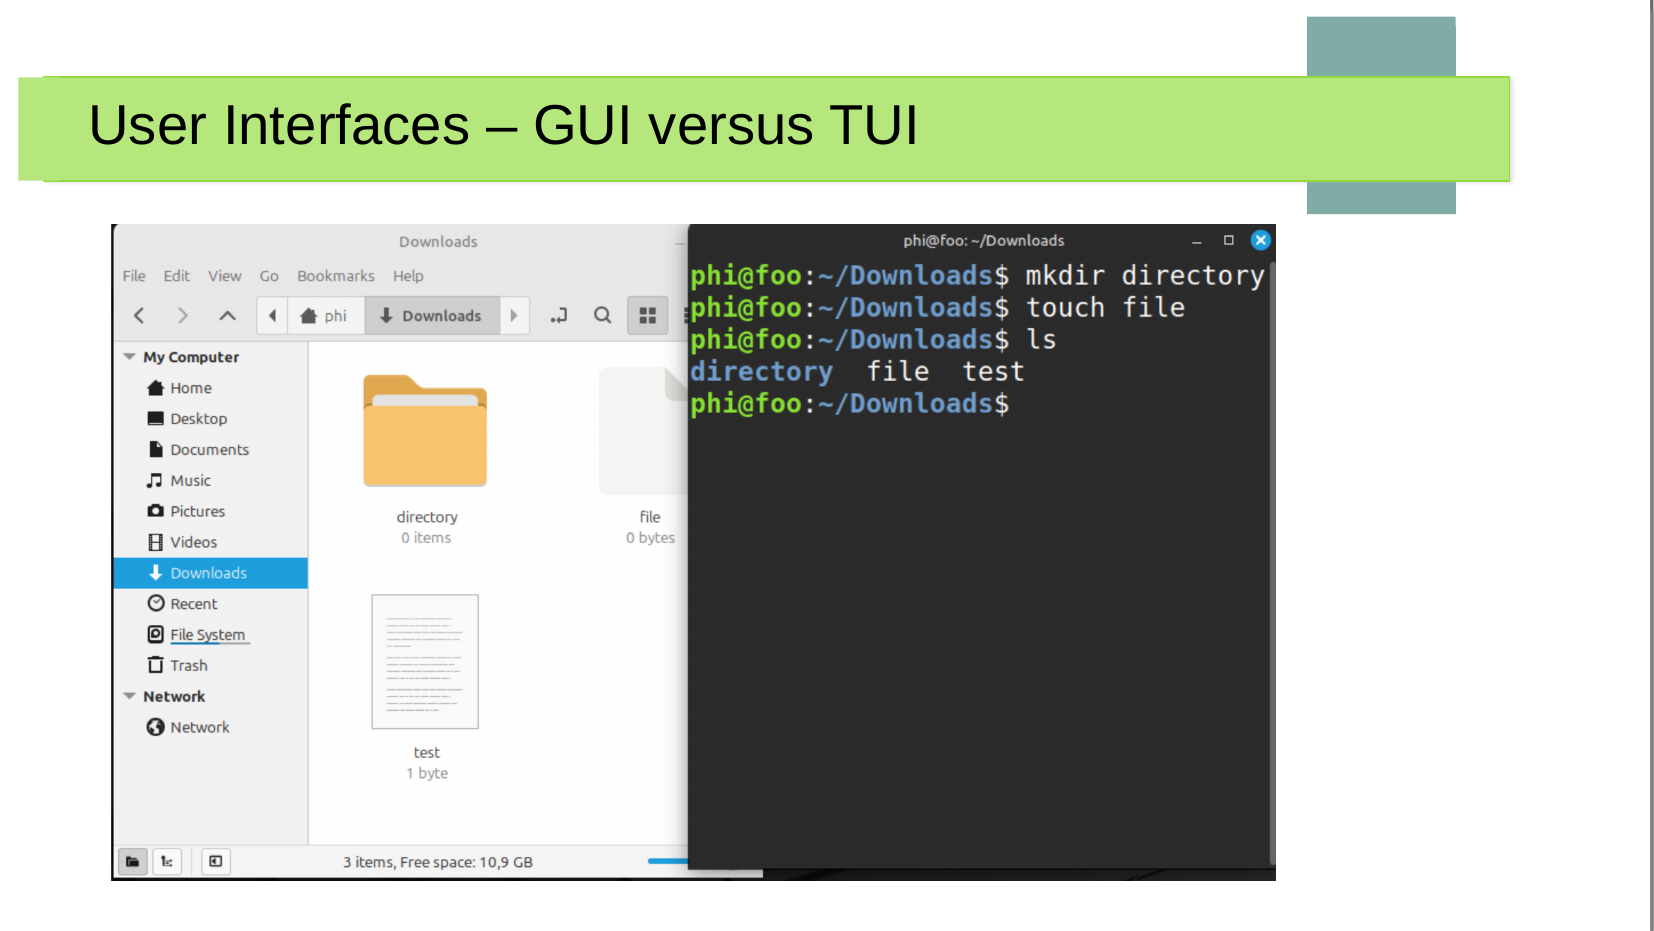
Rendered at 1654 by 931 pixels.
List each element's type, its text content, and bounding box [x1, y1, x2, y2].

title User Interfaces – GUI versus TUI [88, 73, 1506, 178]
picture [111, 224, 1276, 881]
